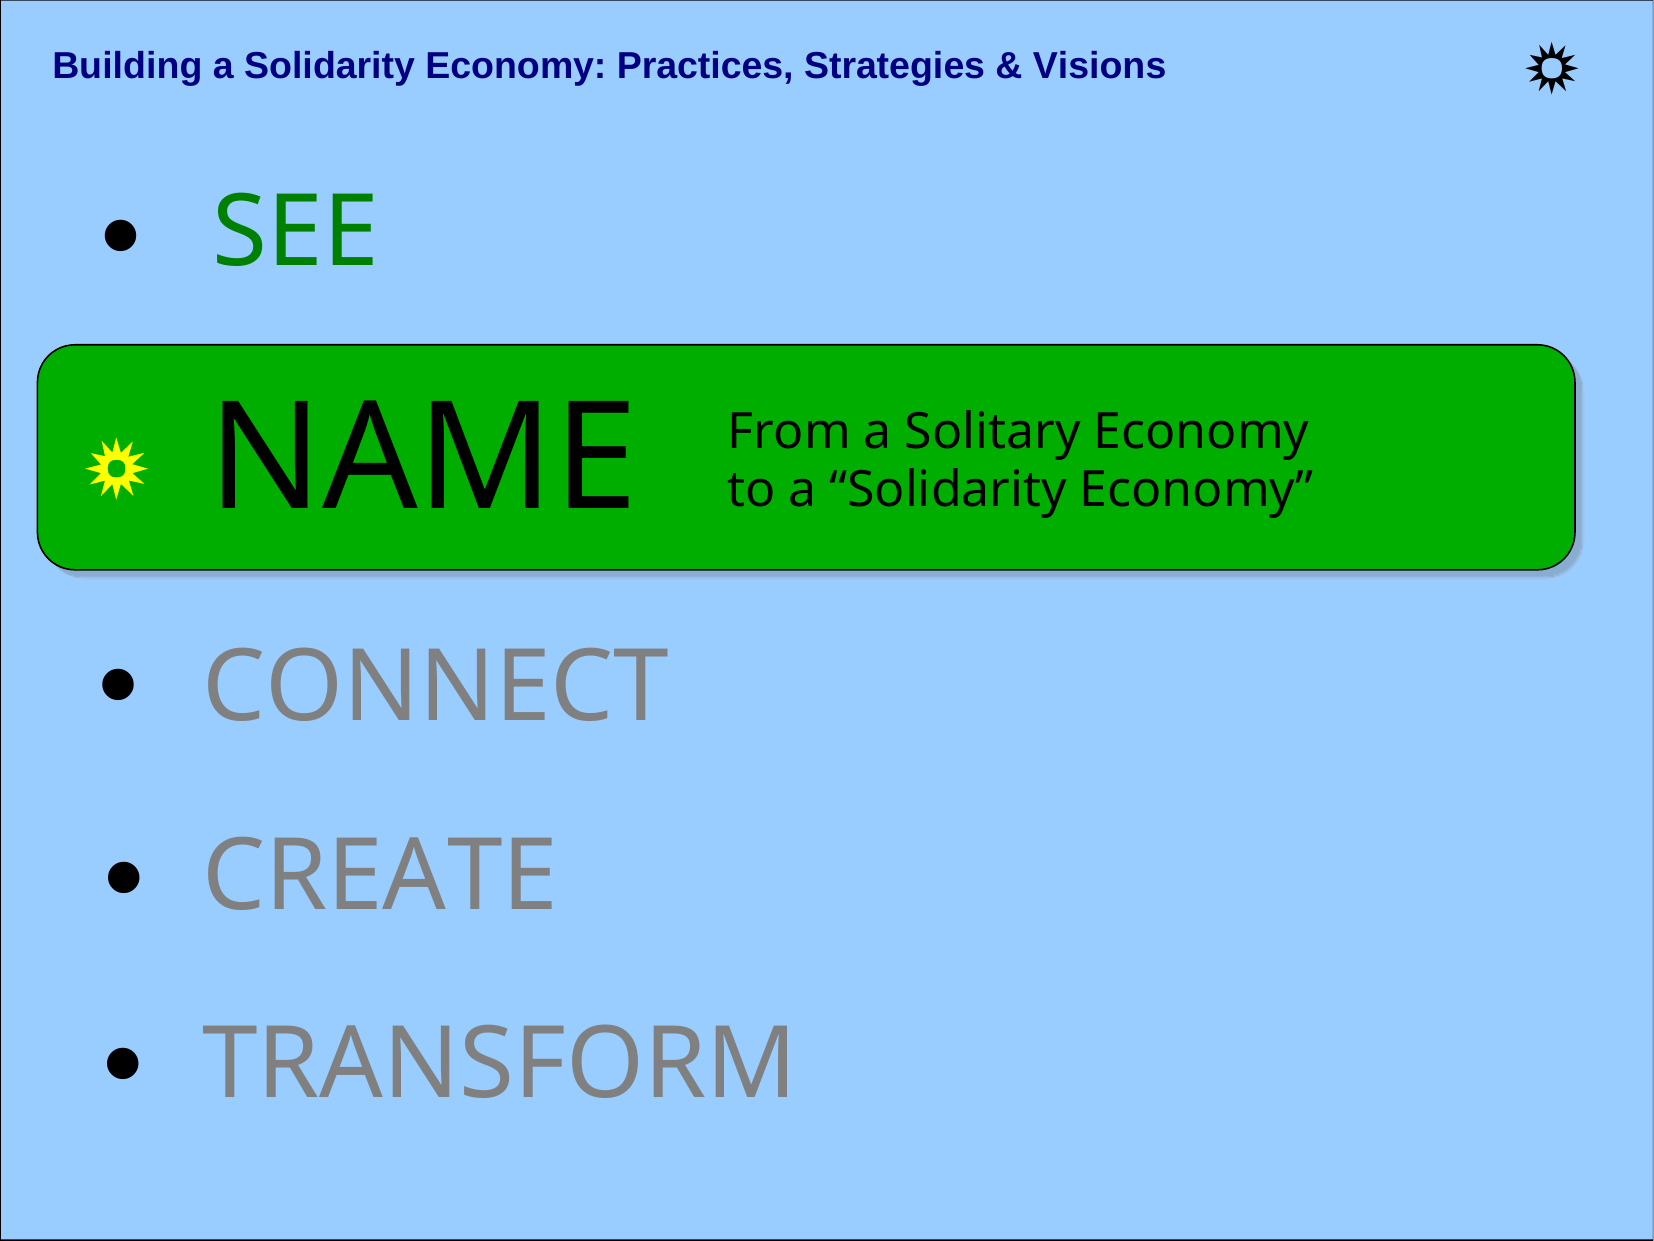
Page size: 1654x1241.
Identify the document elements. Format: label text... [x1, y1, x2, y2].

text_box NAME [193, 364, 1056, 551]
text_box Building a Solidarity Economy: Practices, Strategies & Visions [37, 37, 1378, 96]
text_box  [85, 199, 156, 276]
text_box CONNECT [187, 622, 788, 780]
text_box From a Solitary Economy to a “Solidarity Economy” [712, 396, 1326, 526]
text_box SEE [198, 167, 751, 376]
text_box  [1504, 19, 1593, 121]
text_box CREATE [187, 811, 788, 998]
text_box [0, 0, 1654, 1241]
text_box  [83, 647, 154, 725]
text_box  [88, 841, 159, 918]
text_box  [69, 419, 188, 521]
text_box  [87, 1026, 159, 1104]
text_box TRANSFORM [187, 998, 903, 1149]
